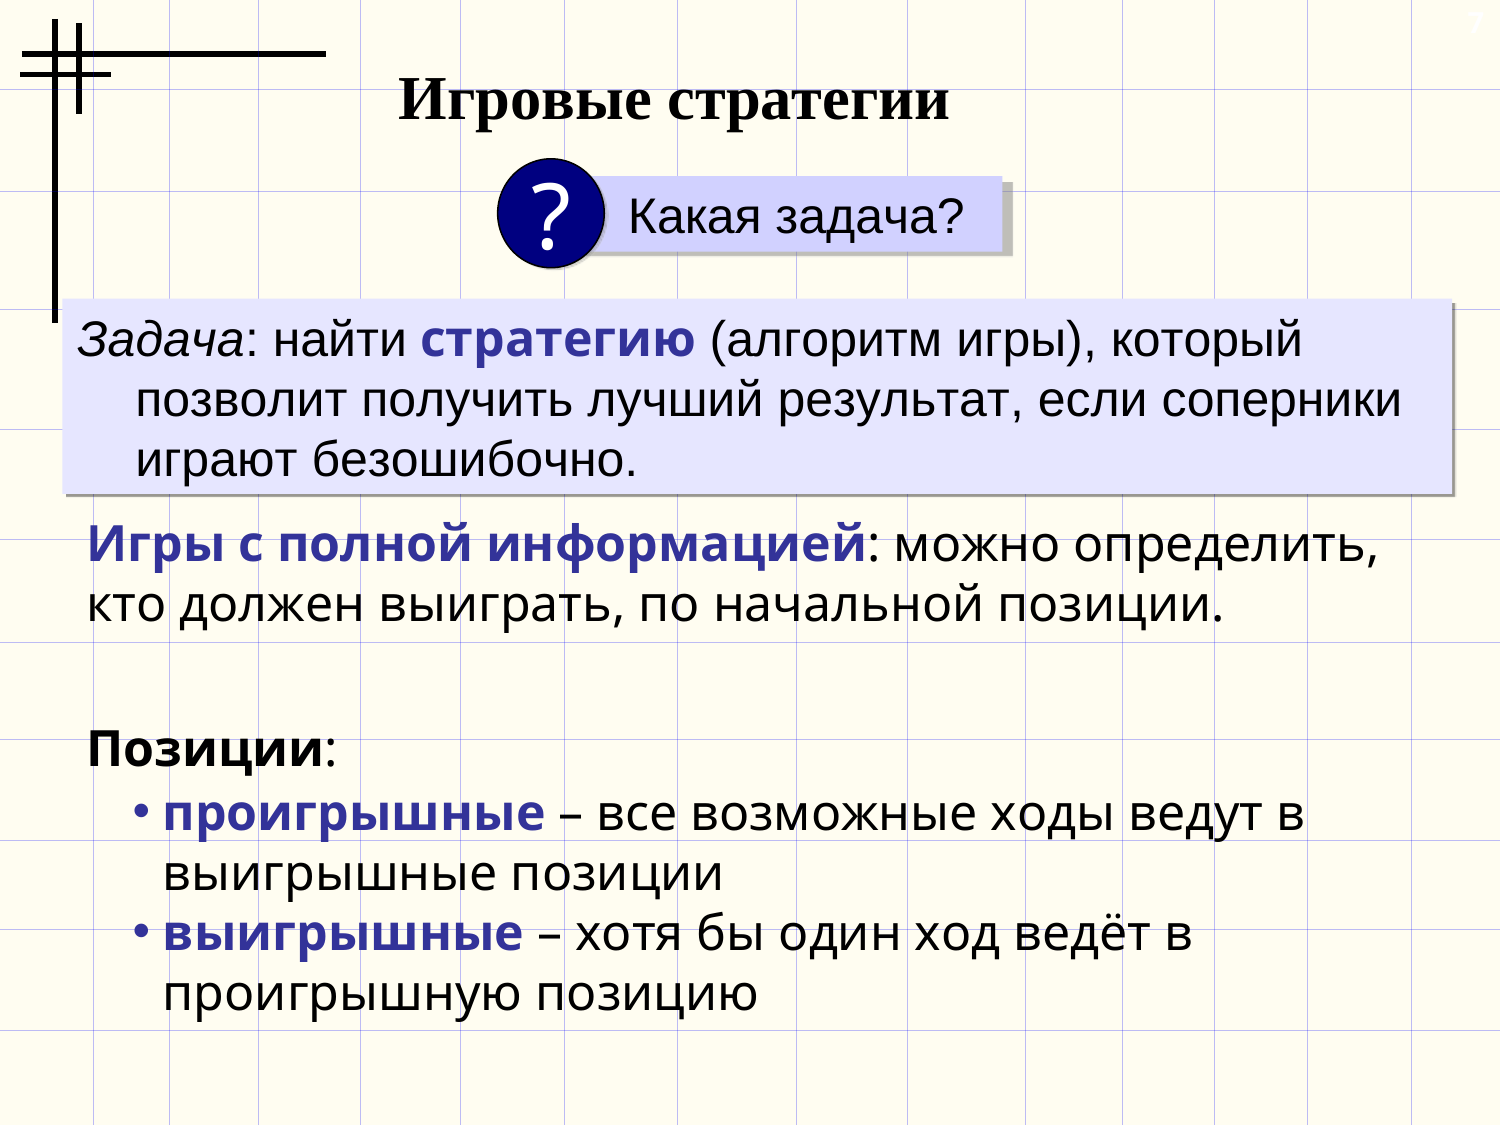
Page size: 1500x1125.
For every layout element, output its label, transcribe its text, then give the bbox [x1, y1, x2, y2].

text_box Какая задача? [590, 176, 1003, 252]
text_box Игры с полной информацией: можно определить, кто должен выиграть, по начальной позиции. [71, 504, 1455, 640]
text_box проигрышные – все возможные ходы ведут в выигрышные позиции выигрышные – хотя бы один ход ведёт в проигрышную позицию [117, 772, 1399, 1028]
text_box Позиции: [71, 708, 1455, 785]
title Игровые стратегии [354, 49, 1426, 127]
text_box Задача: найти стратегию (алгоритм игры), который позволит получить лучший результат, если соперники играют безошибочно. [62, 298, 1453, 494]
text_box ? [497, 158, 605, 268]
text_box <номер> [1148, 0, 1499, 75]
